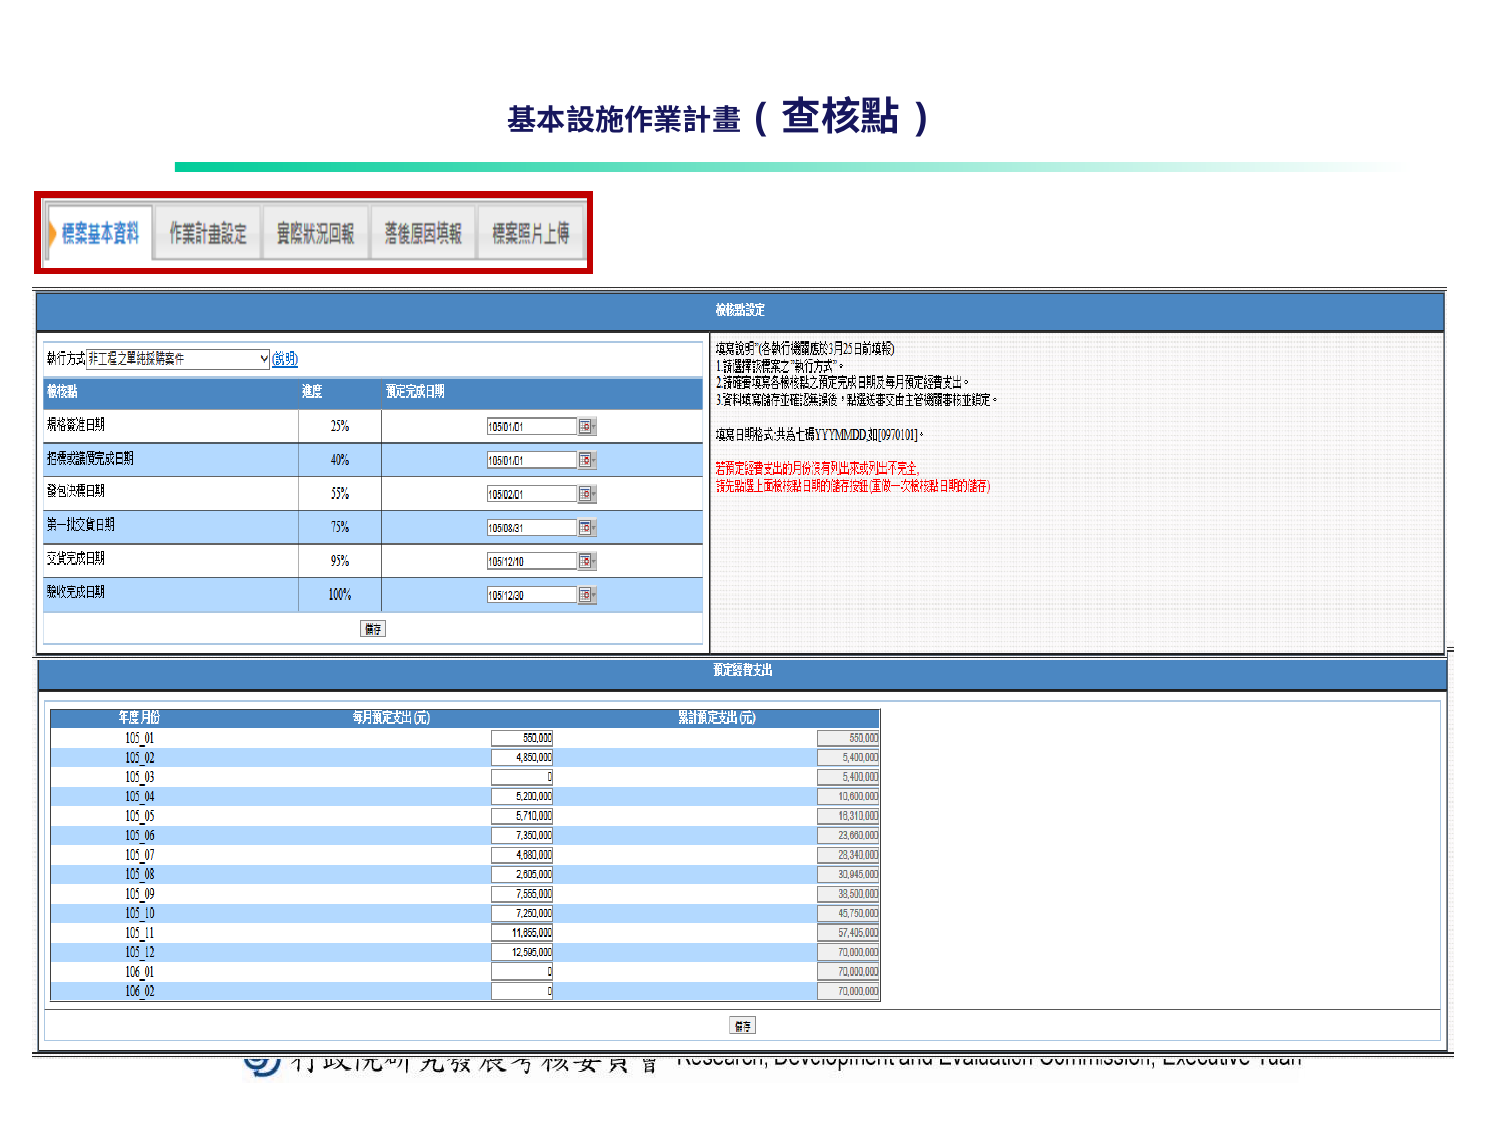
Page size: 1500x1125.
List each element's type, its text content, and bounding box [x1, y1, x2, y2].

title 基本設施作業計畫(查核點) [265, 33, 1176, 197]
picture [32, 287, 1454, 1059]
picture [40, 197, 587, 269]
